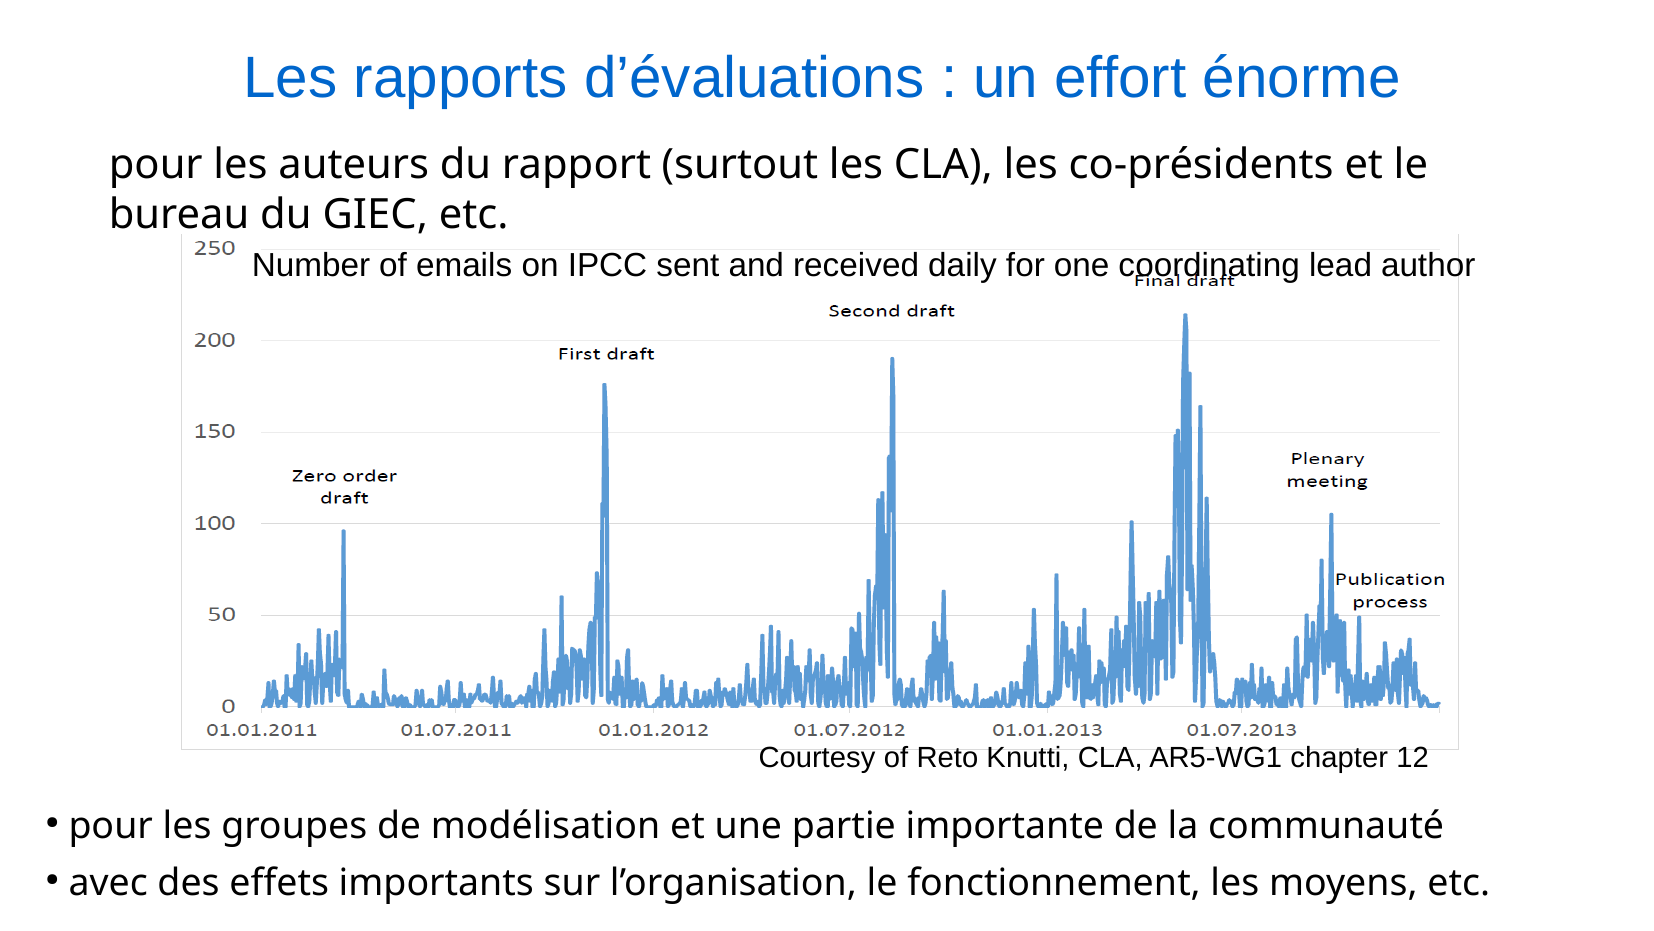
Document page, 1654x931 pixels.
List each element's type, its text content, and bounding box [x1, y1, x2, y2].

text_box Number of emails on IPCC sent and received daily for one coordinating lead author [227, 245, 1502, 291]
text_box pour les groupes de modélisation et une partie importante de la communauté avec des effets importants sur l’organisation, le fonctionnement, les moyens, etc. [30, 793, 1635, 911]
text_box Les rapports d’évaluations : un effort énorme [0, 37, 1646, 118]
text_box Courtesy of Reto Knutti, CLA, AR5-WG1 chapter 12 [743, 733, 1475, 782]
picture [167, 245, 1466, 760]
text_box pour les auteurs du rapport (surtout les CLA), les co-présidents et le bureau du GIEC, etc. [93, 129, 1583, 245]
